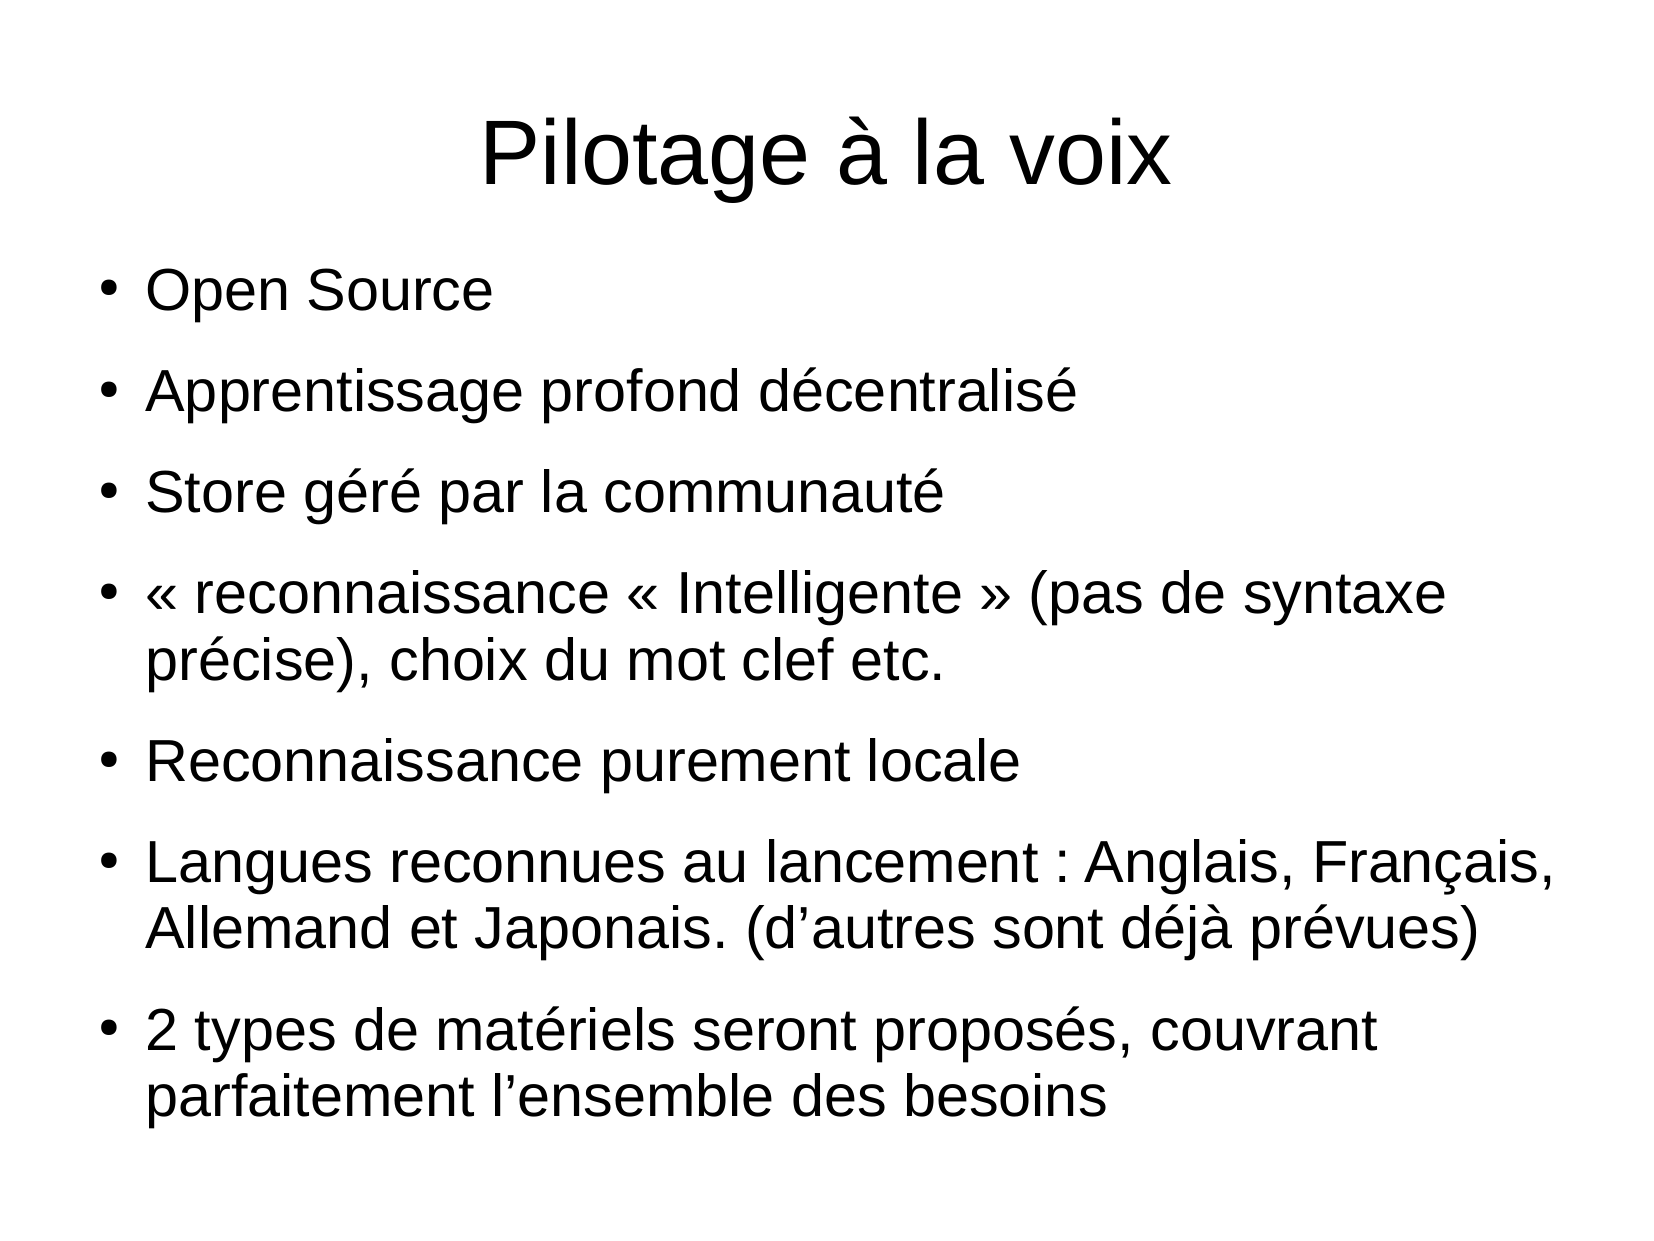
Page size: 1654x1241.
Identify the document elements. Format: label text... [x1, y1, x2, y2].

title Pilotage à la voix [82, 49, 1571, 256]
list Open Source Apprentissage profond décentralisé Store géré par la communauté « reconnaissance « Intelligente » (pas de syntaxe précise), choix du mot clef etc. Reconnaissance purement locale Langues reconnues au lancement : Anglais, Français, Allemand et Japonais. (d’autres sont déjà prévues) 2 types de matériels seront proposés, couvrant parfaitement l’ensemble des besoins [82, 256, 1571, 1158]
